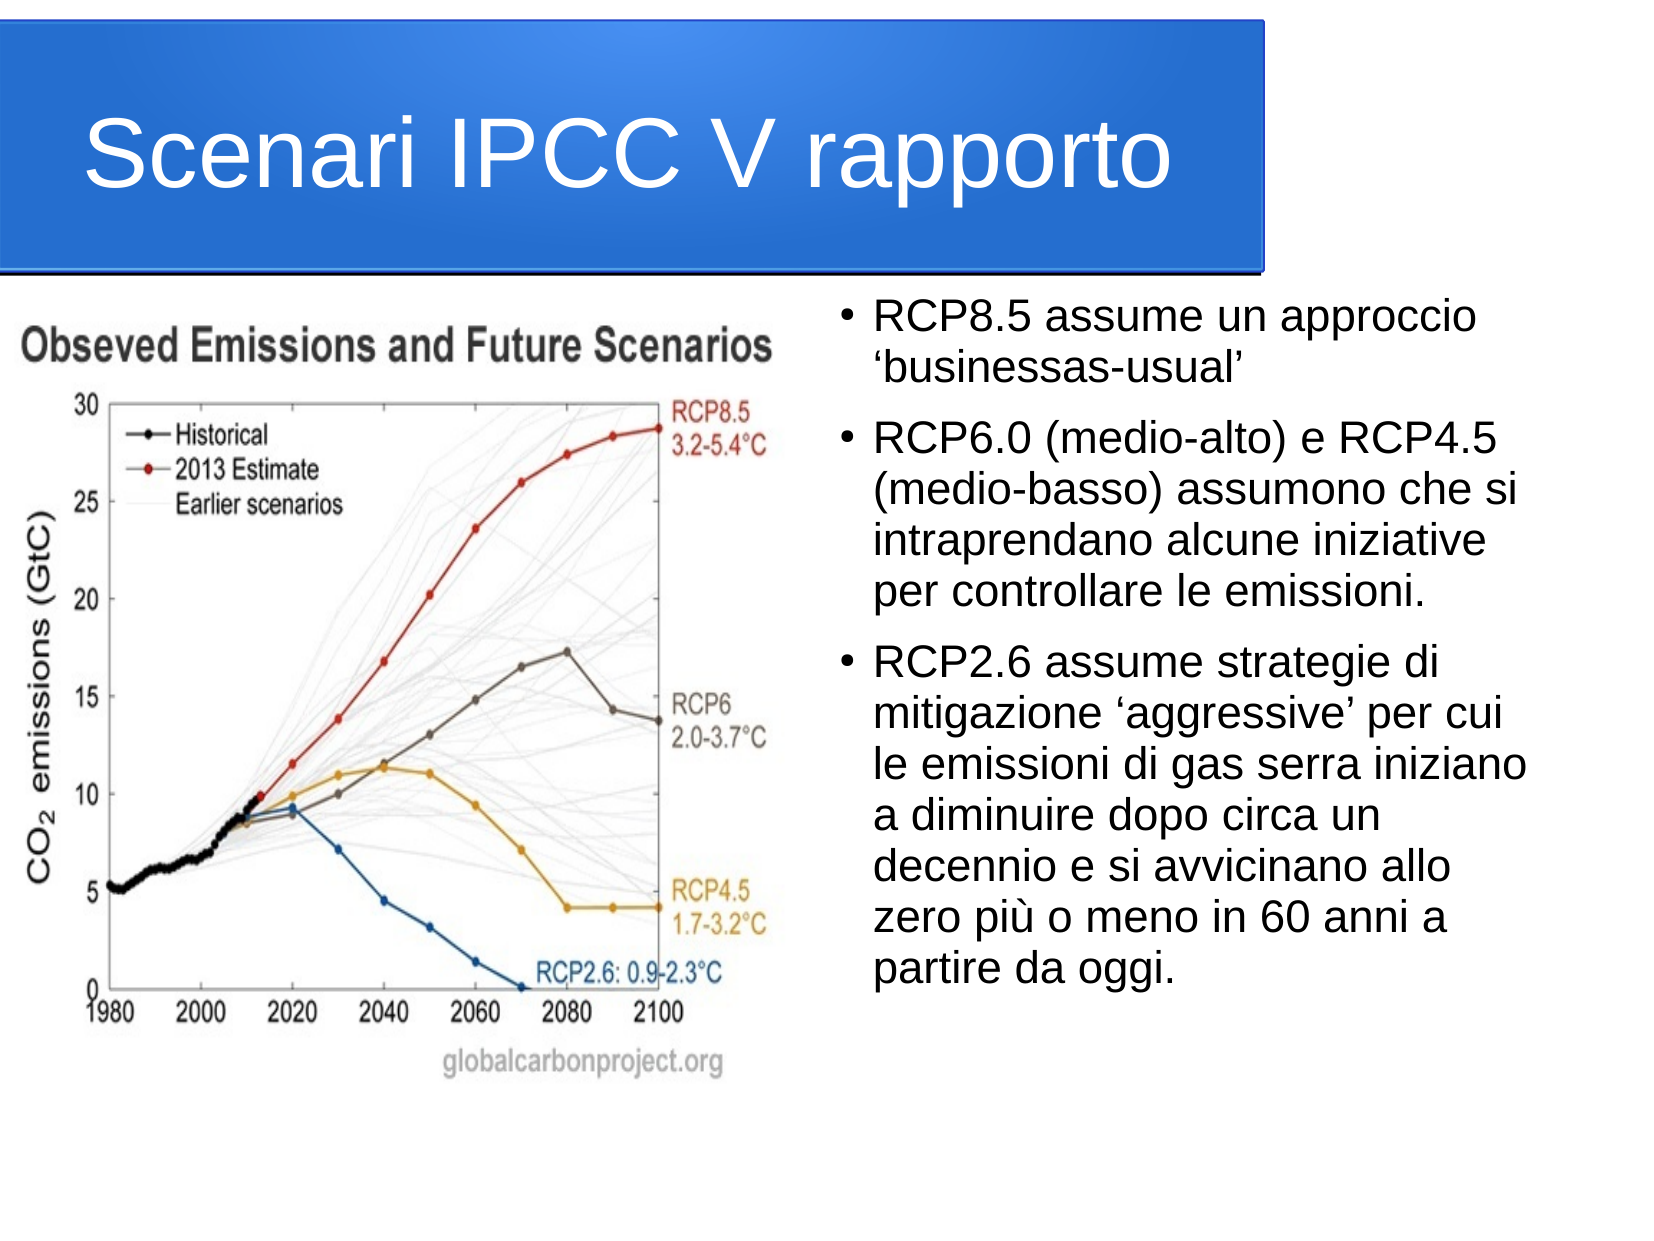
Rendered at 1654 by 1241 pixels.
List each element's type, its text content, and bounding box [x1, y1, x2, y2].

picture [3, 307, 793, 1087]
list RCP8.5 assume un approccio ‘businessas-usual’ RCP6.0 (medio-alto) e RCP4.5 (medio-basso) assumono che si intraprendano alcune iniziative per controllare le emissioni. RCP2.6 assume strategie di mitigazione ‘aggressive’ per cui le emissioni di gas serra iniziano a diminuire dopo circa un decennio e si avvicinano allo zero più o meno in 60 anni a partire da oggi. [828, 290, 1539, 1010]
title Scenari IPCC V rapporto [82, 49, 1250, 257]
